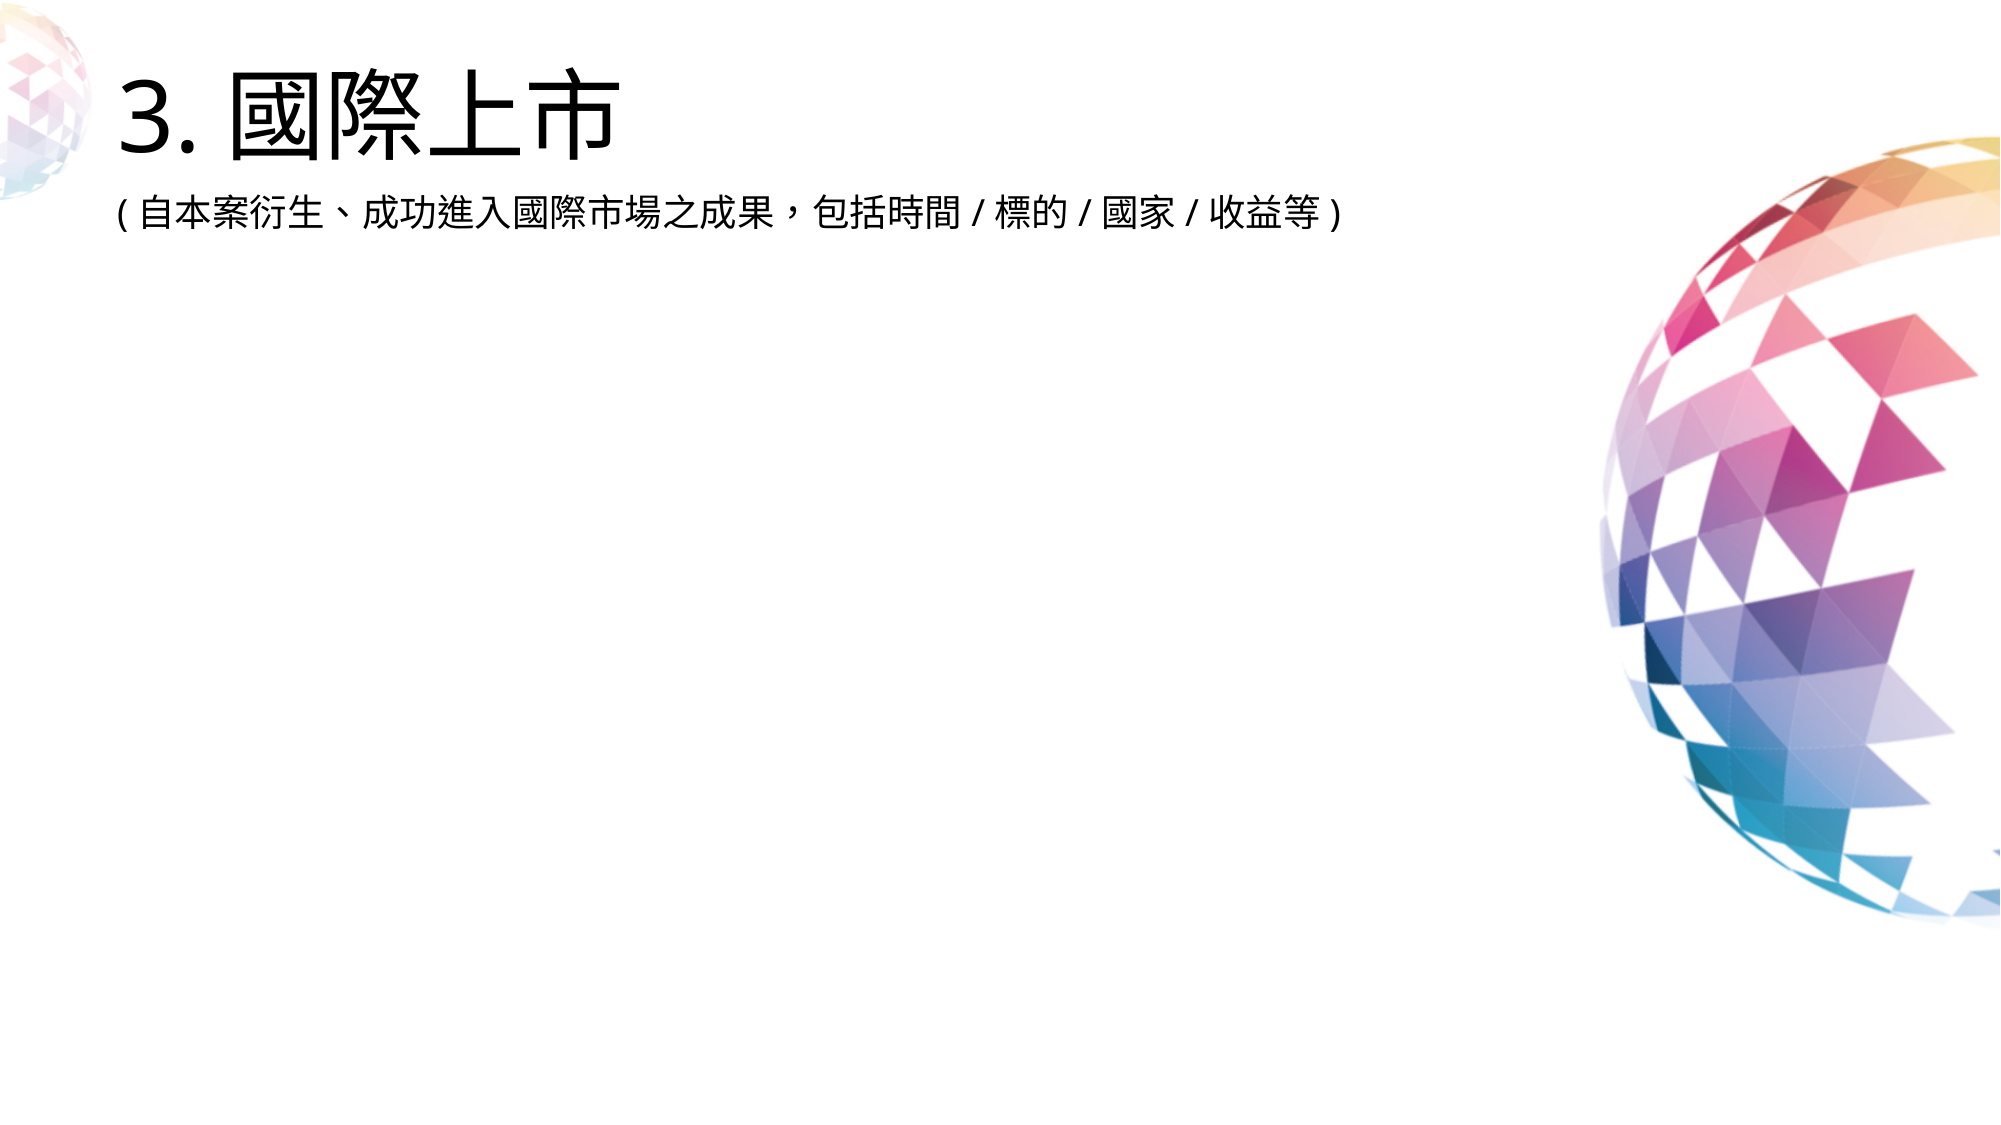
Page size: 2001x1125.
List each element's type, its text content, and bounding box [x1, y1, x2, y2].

text_box (自本案衍生、成功進入國際市場之成果，包括時間/標的/國家/收益等) [101, 181, 1602, 243]
picture [0, 0, 2000, 1125]
text_box 3.國際上市 [101, 34, 1827, 182]
